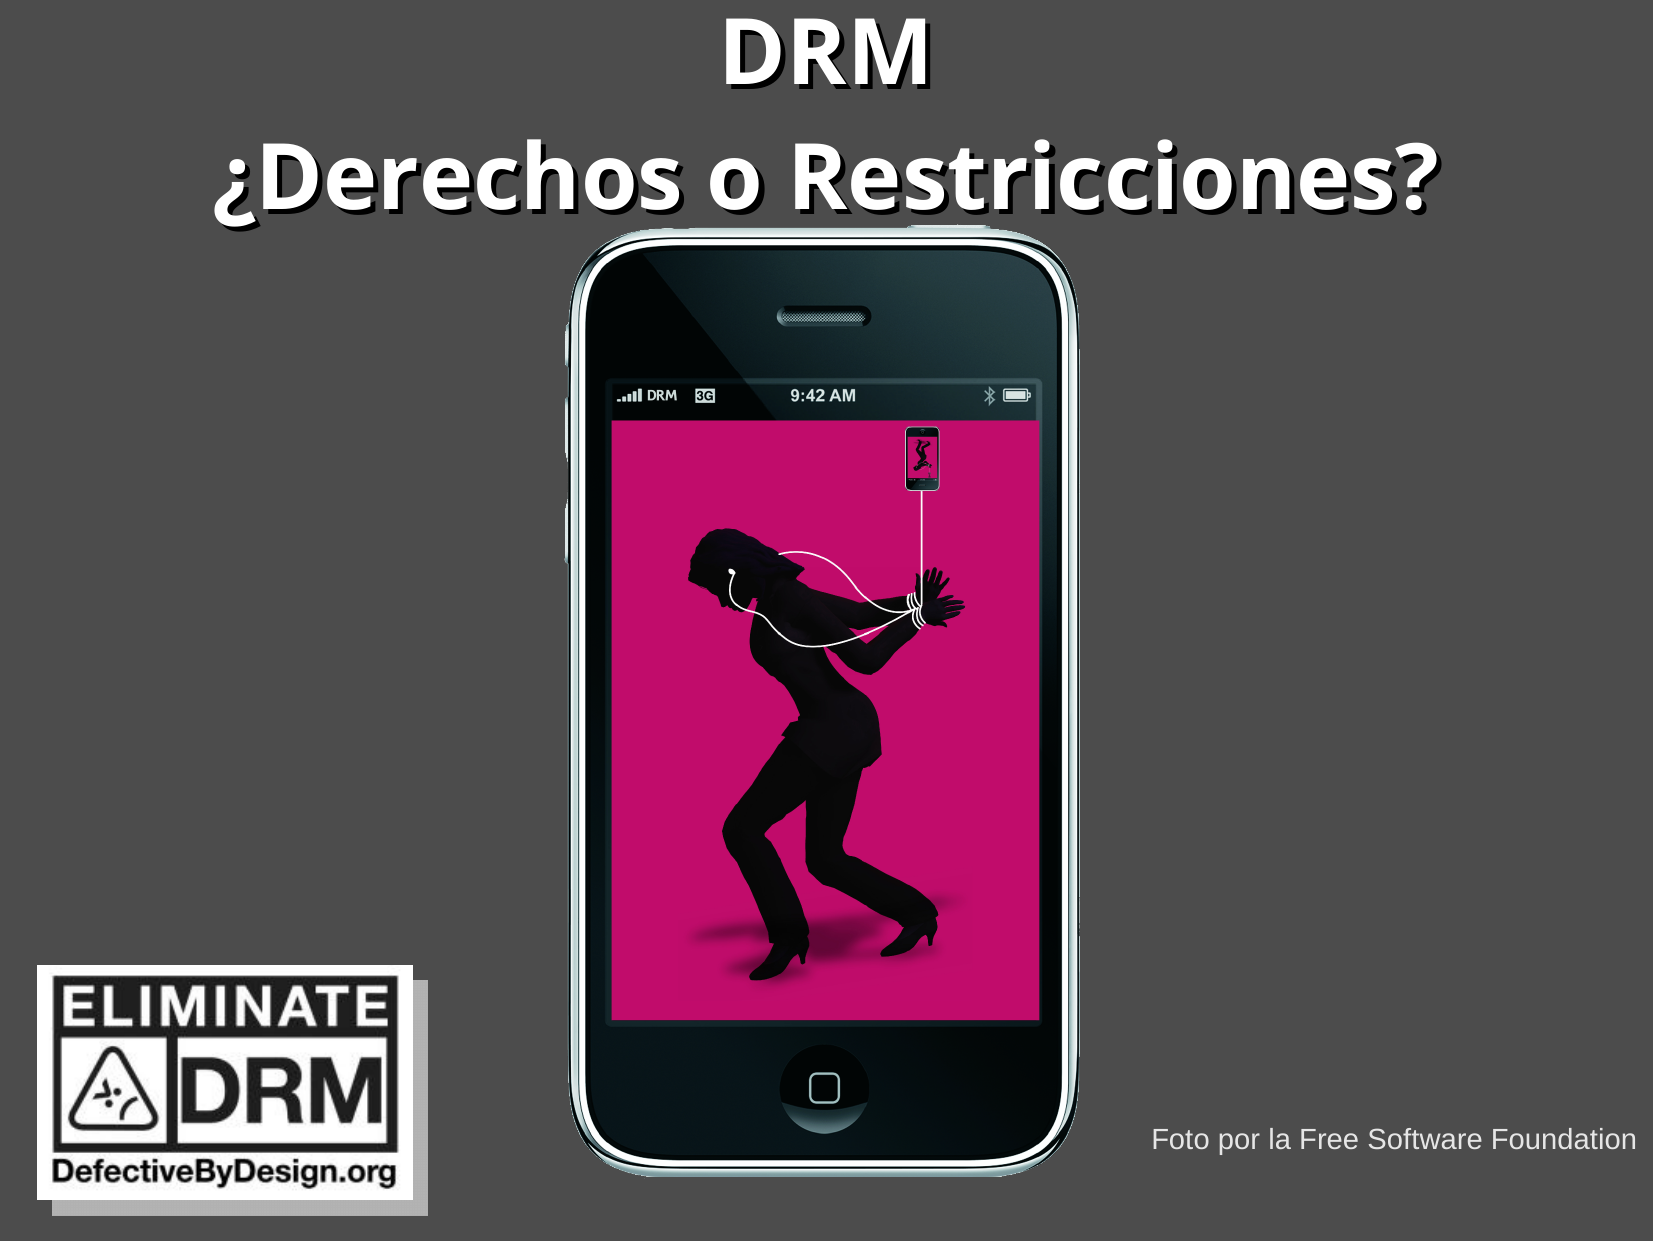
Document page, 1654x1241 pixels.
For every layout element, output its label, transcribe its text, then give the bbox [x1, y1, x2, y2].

title DRM ¿Derechos o Restricciones? [82, 8, 1571, 216]
picture [564, 224, 1080, 1039]
subtitle Foto por la Free Software Foundation [149, 1039, 1638, 1241]
picture [37, 965, 413, 1201]
